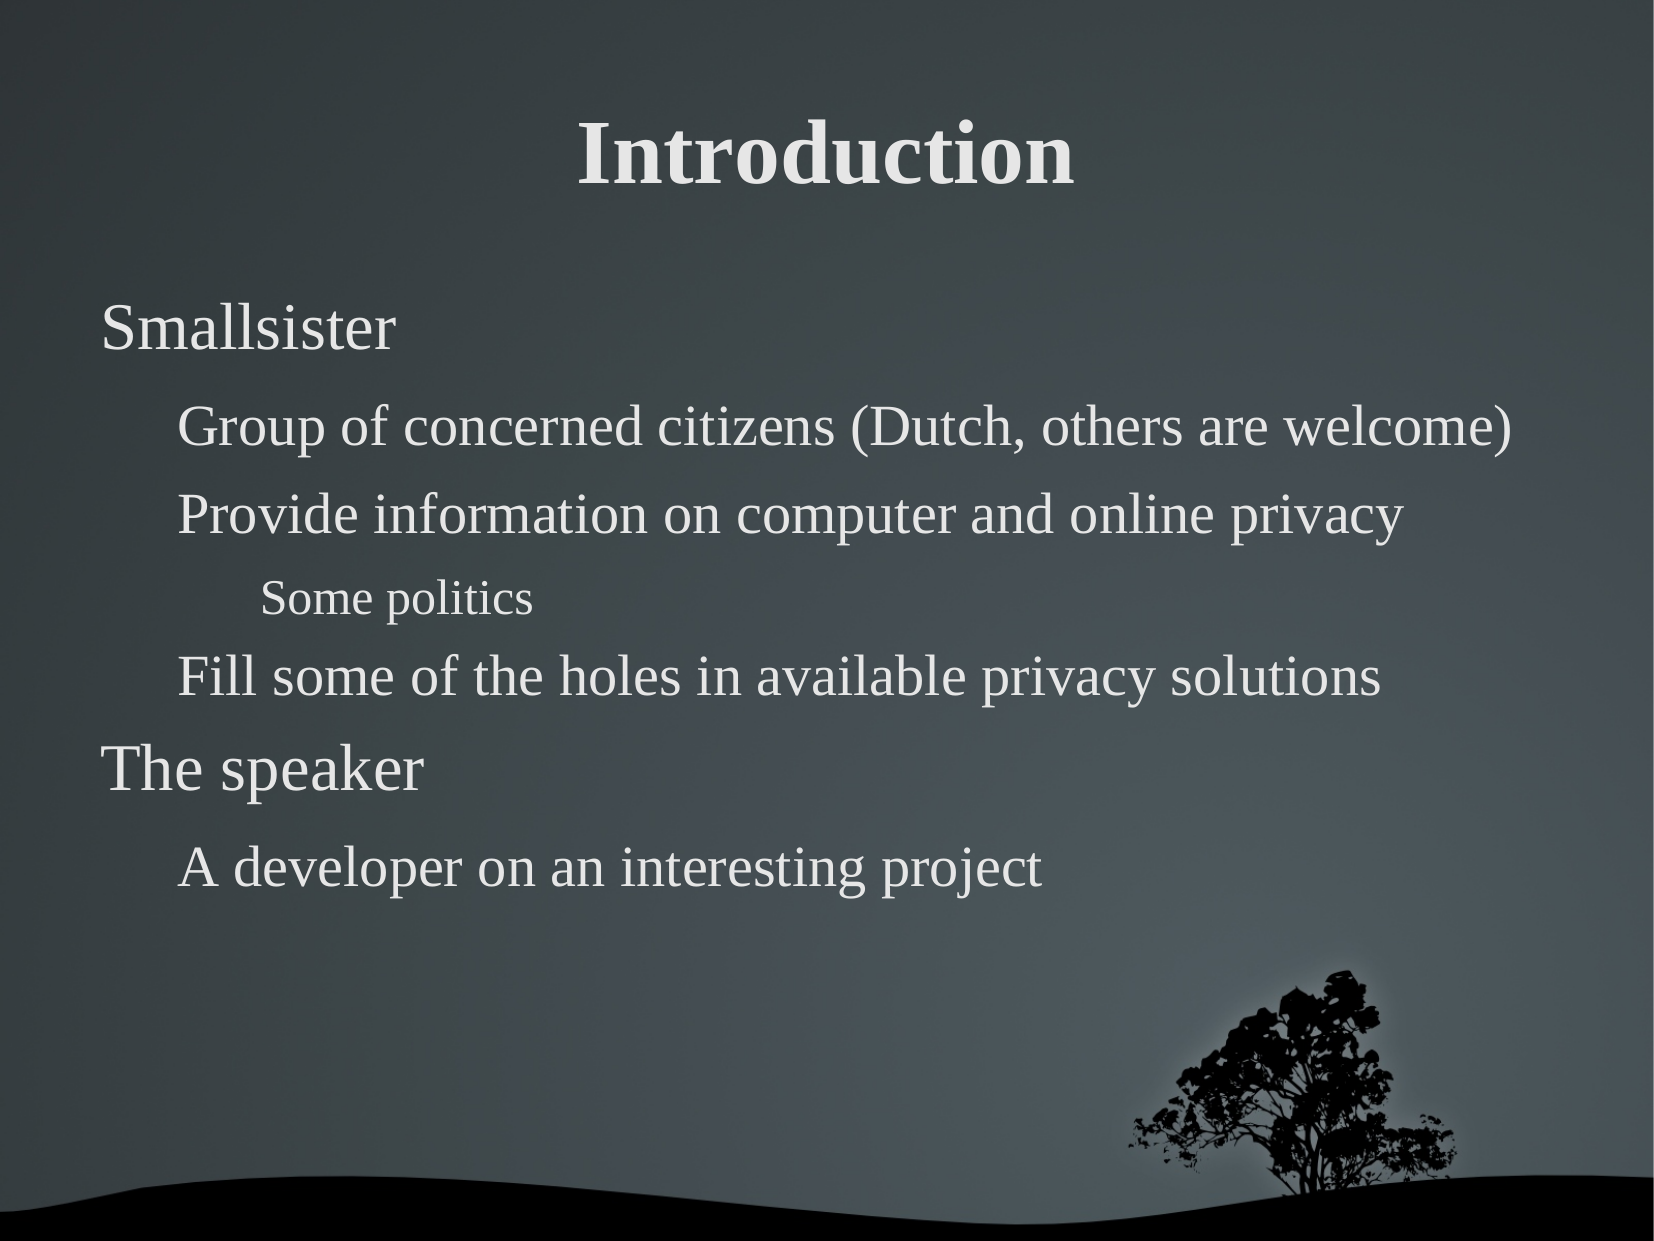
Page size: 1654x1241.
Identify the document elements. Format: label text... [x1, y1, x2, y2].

list Smallsister Group of concerned citizens (Dutch, others are welcome) Provide information on computer and online privacy Some politics Fill some of the holes in available privacy solutions The speaker A developer on an interesting project [82, 290, 1571, 1094]
picture [0, 0, 1654, 1241]
title Introduction [82, 49, 1571, 257]
